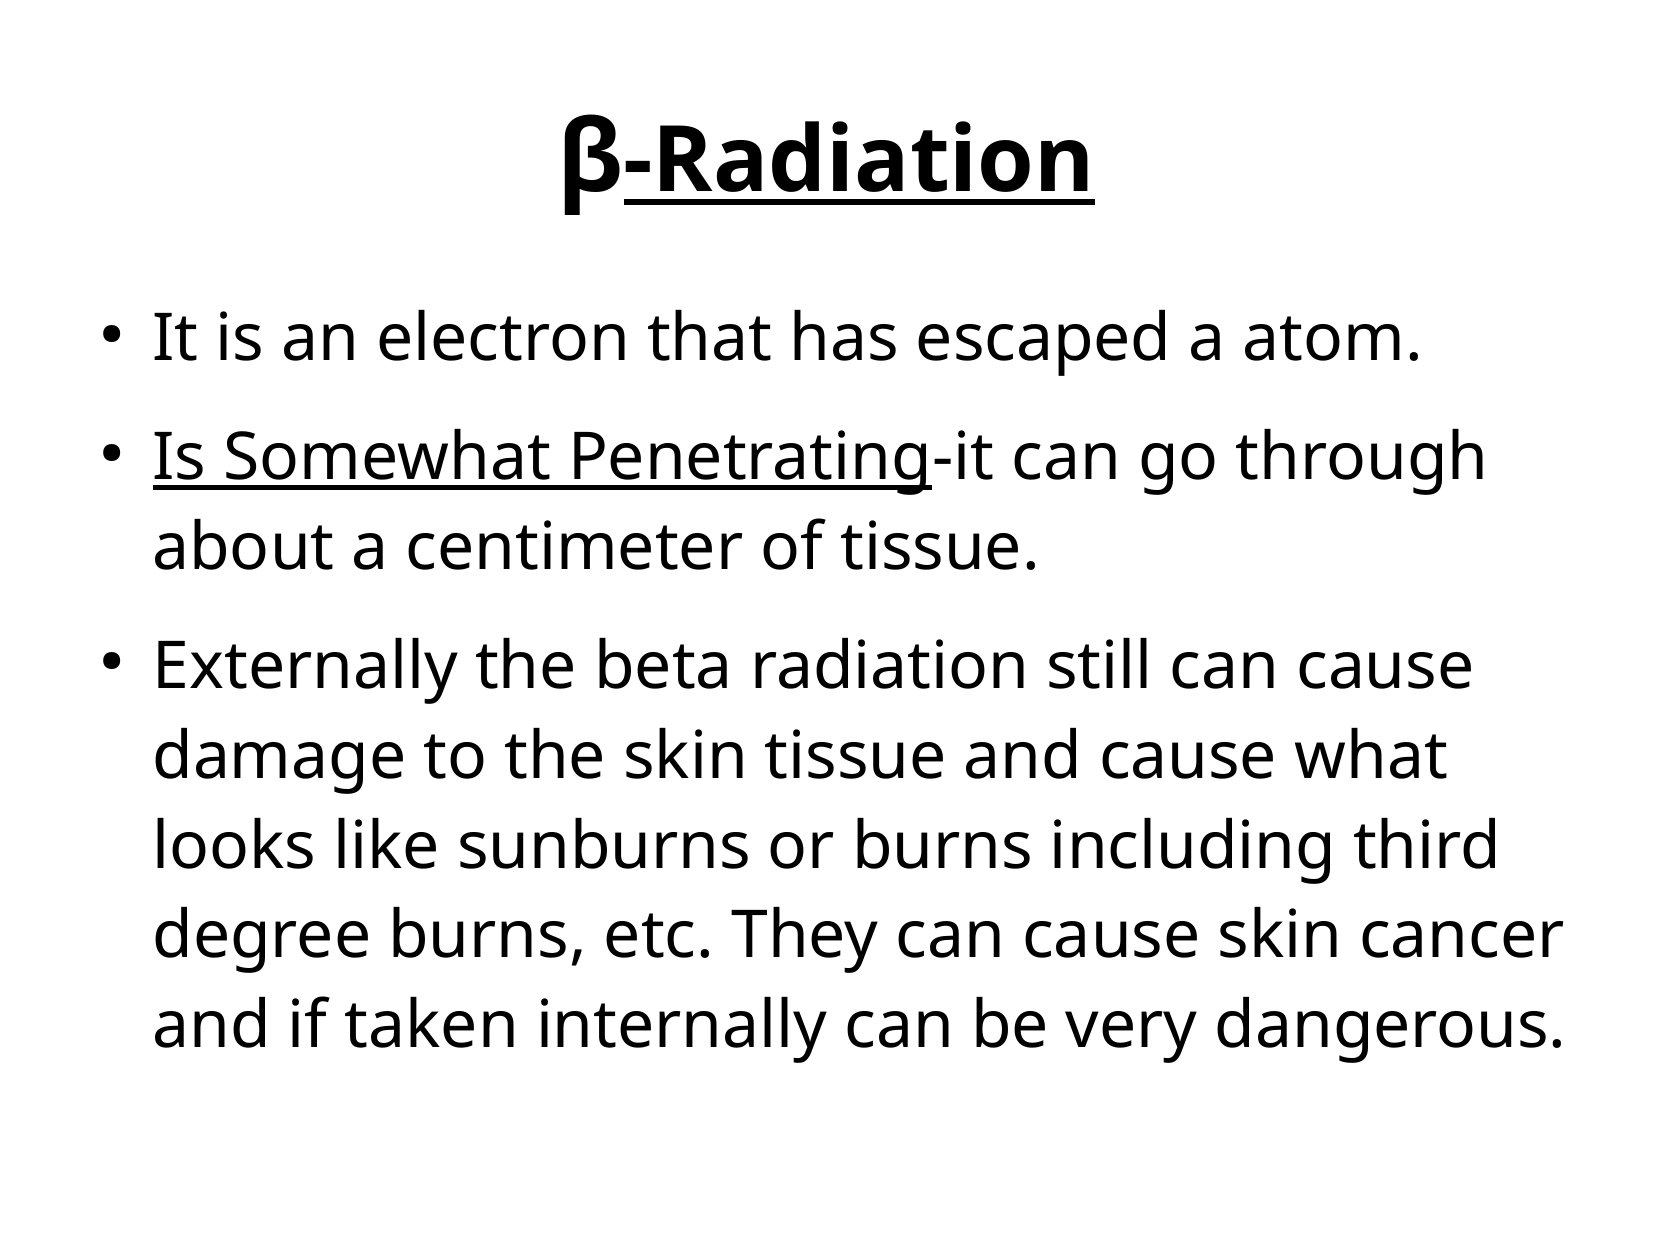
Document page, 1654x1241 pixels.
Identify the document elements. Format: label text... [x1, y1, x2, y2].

title β-Radiation [82, 49, 1571, 257]
list It is an electron that has escaped a atom. Is Somewhat Penetrating-it can go through about a centimeter of tissue. Externally the beta radiation still can cause damage to the skin tissue and cause what looks like sunburns or burns including third degree burns, etc. They can cause skin cancer and if taken internally can be very dangerous. [82, 290, 1571, 1157]
